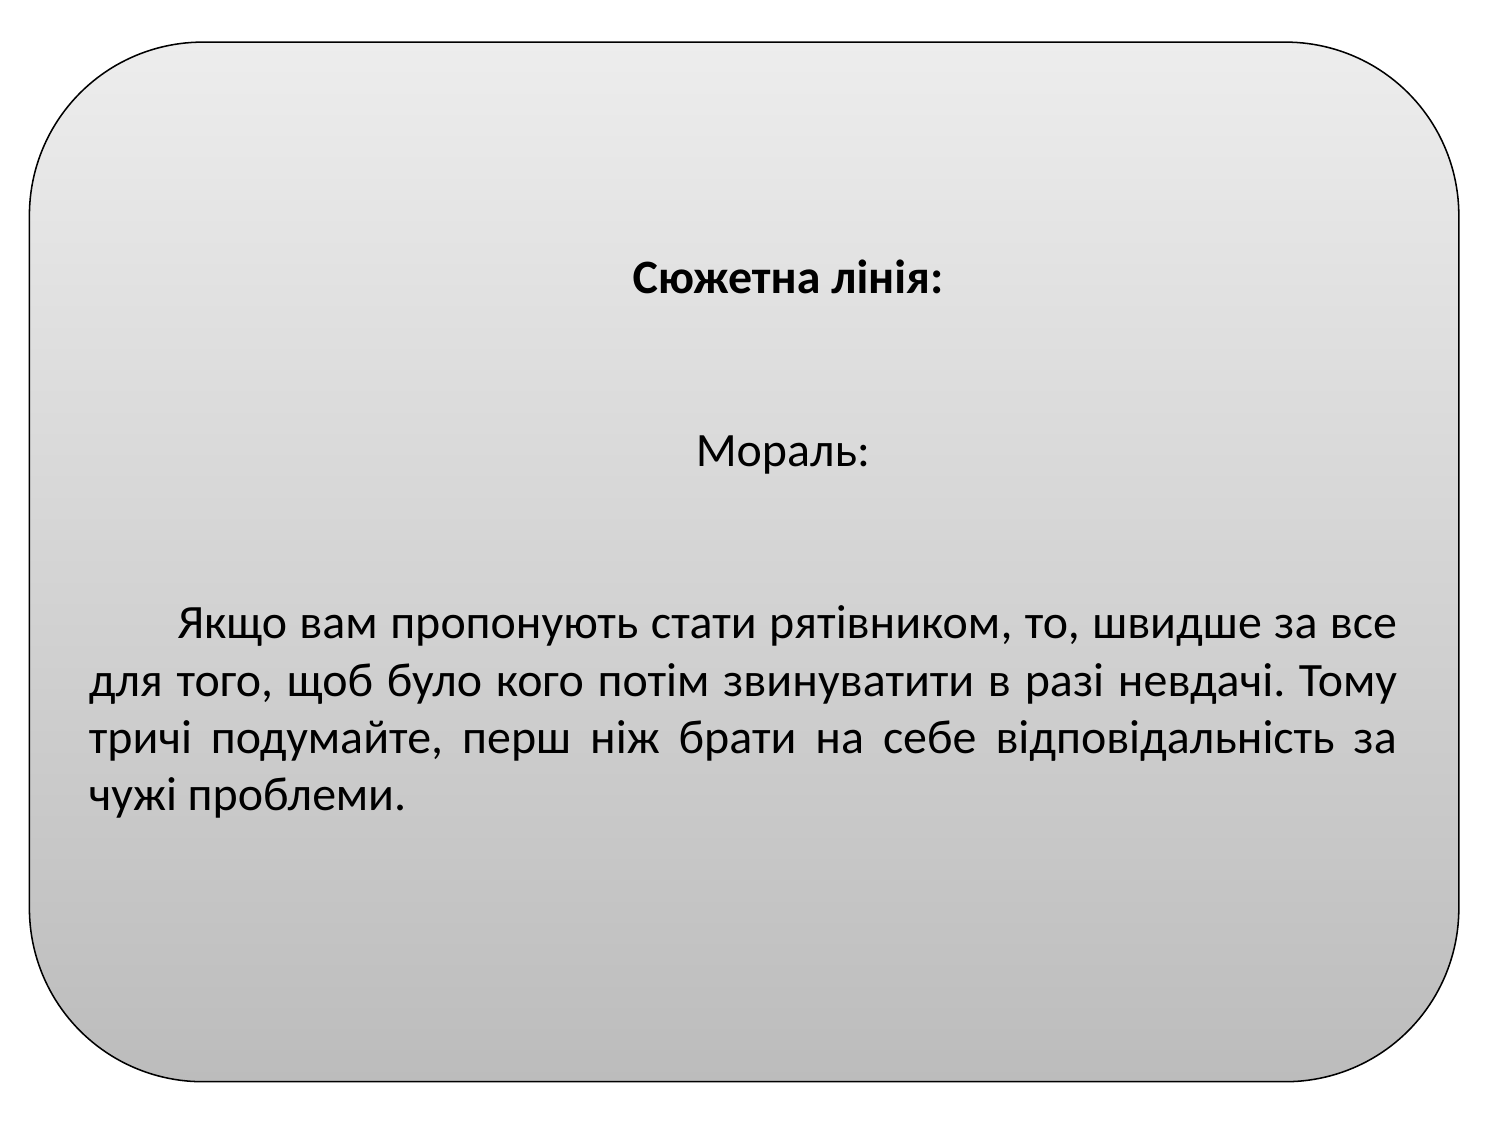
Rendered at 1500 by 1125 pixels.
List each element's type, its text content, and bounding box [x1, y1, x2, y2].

text_box Сюжетна лінія: Мораль: Якщо вам пропонують стати рятівником, то, швидше за все для того, щоб було кого потім звинуватити в разі невдачі. Тому тричі подумайте, перш ніж брати на себе відповідальність за чужі проблеми. [29, 42, 1459, 1082]
